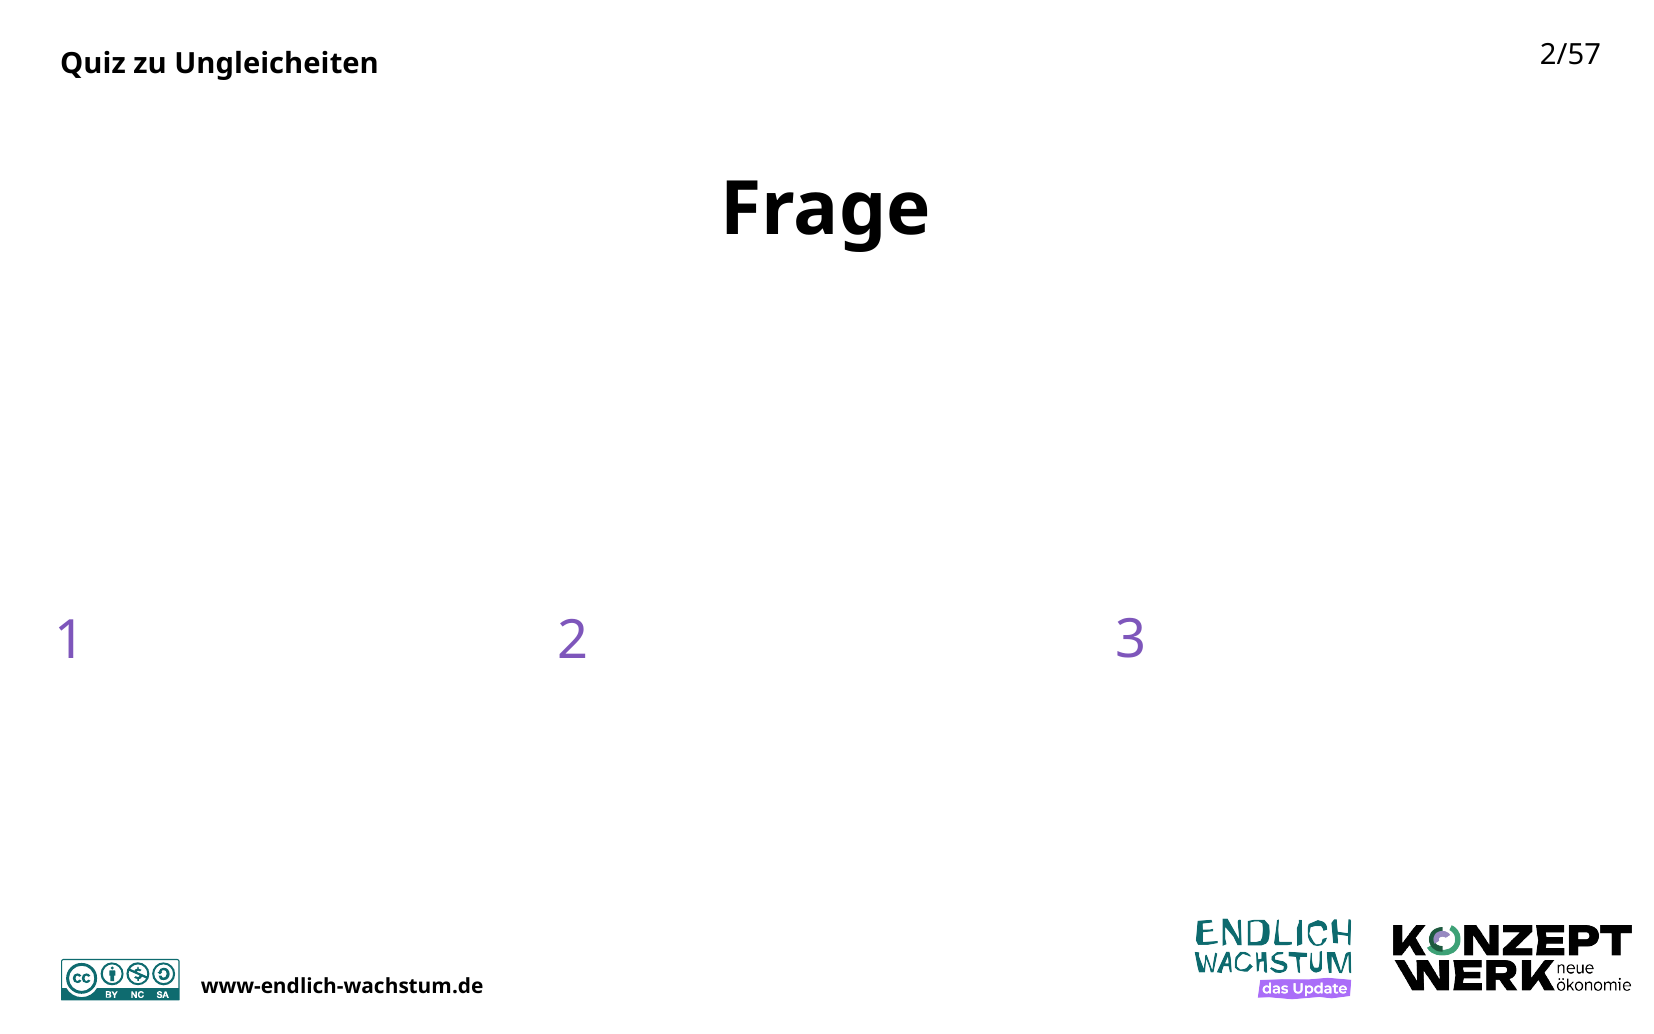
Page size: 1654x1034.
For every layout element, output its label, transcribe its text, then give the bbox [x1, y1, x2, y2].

picture [1387, 917, 1636, 997]
title Frage [50, 119, 1602, 292]
list 3 [1115, 599, 1596, 886]
list 1 [54, 600, 534, 887]
list 2 [557, 600, 1037, 887]
picture [1176, 900, 1374, 1011]
